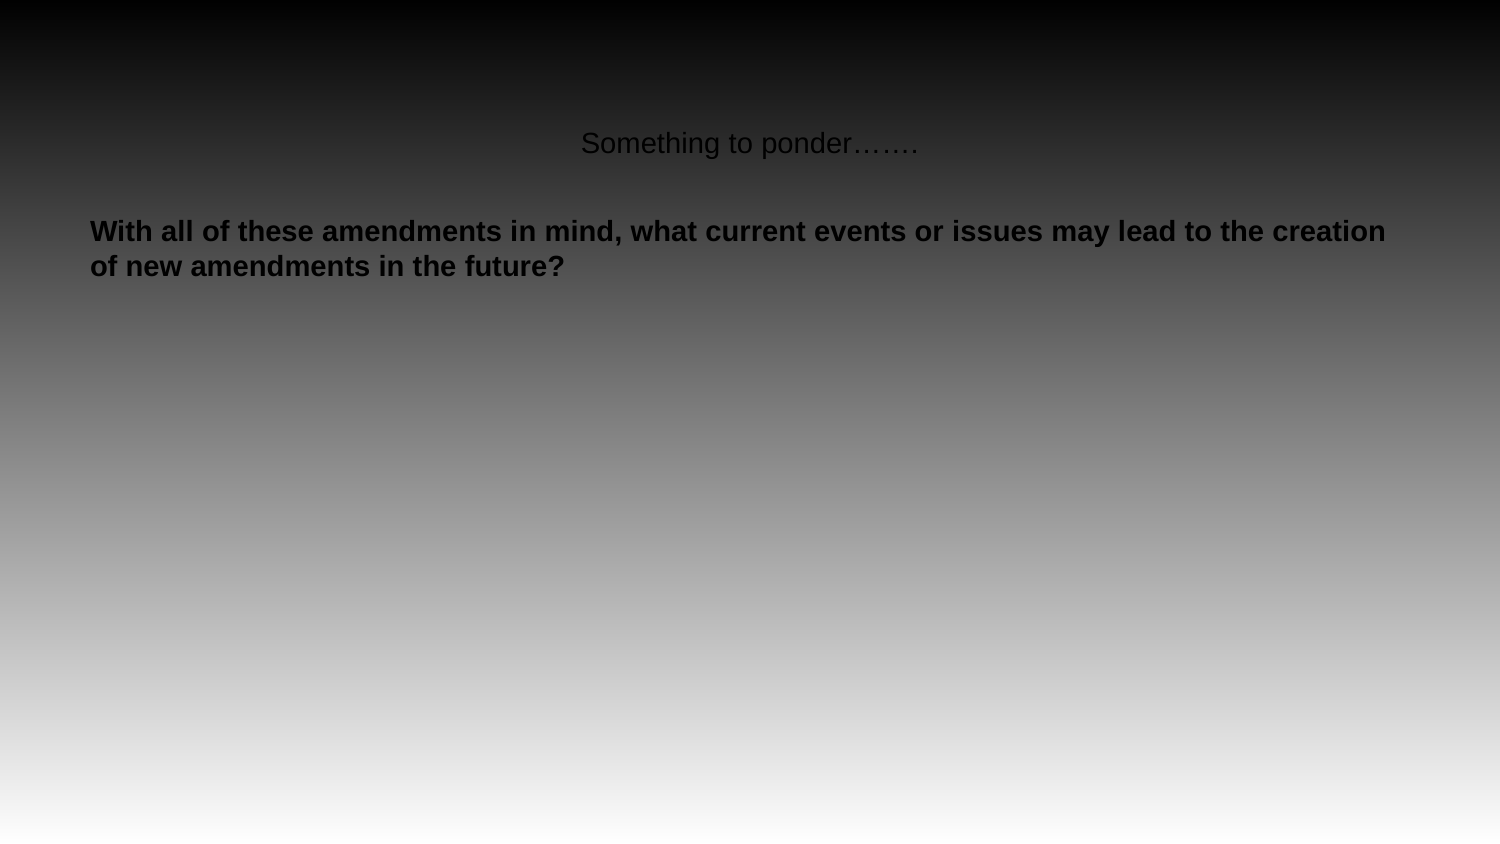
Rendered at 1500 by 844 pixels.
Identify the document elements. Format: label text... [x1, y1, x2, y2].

list With all of these amendments in mind, what current events or issues may lead to the creation of new amendments in the future? [75, 196, 1425, 808]
title Something to ponder……. [75, 33, 1425, 175]
